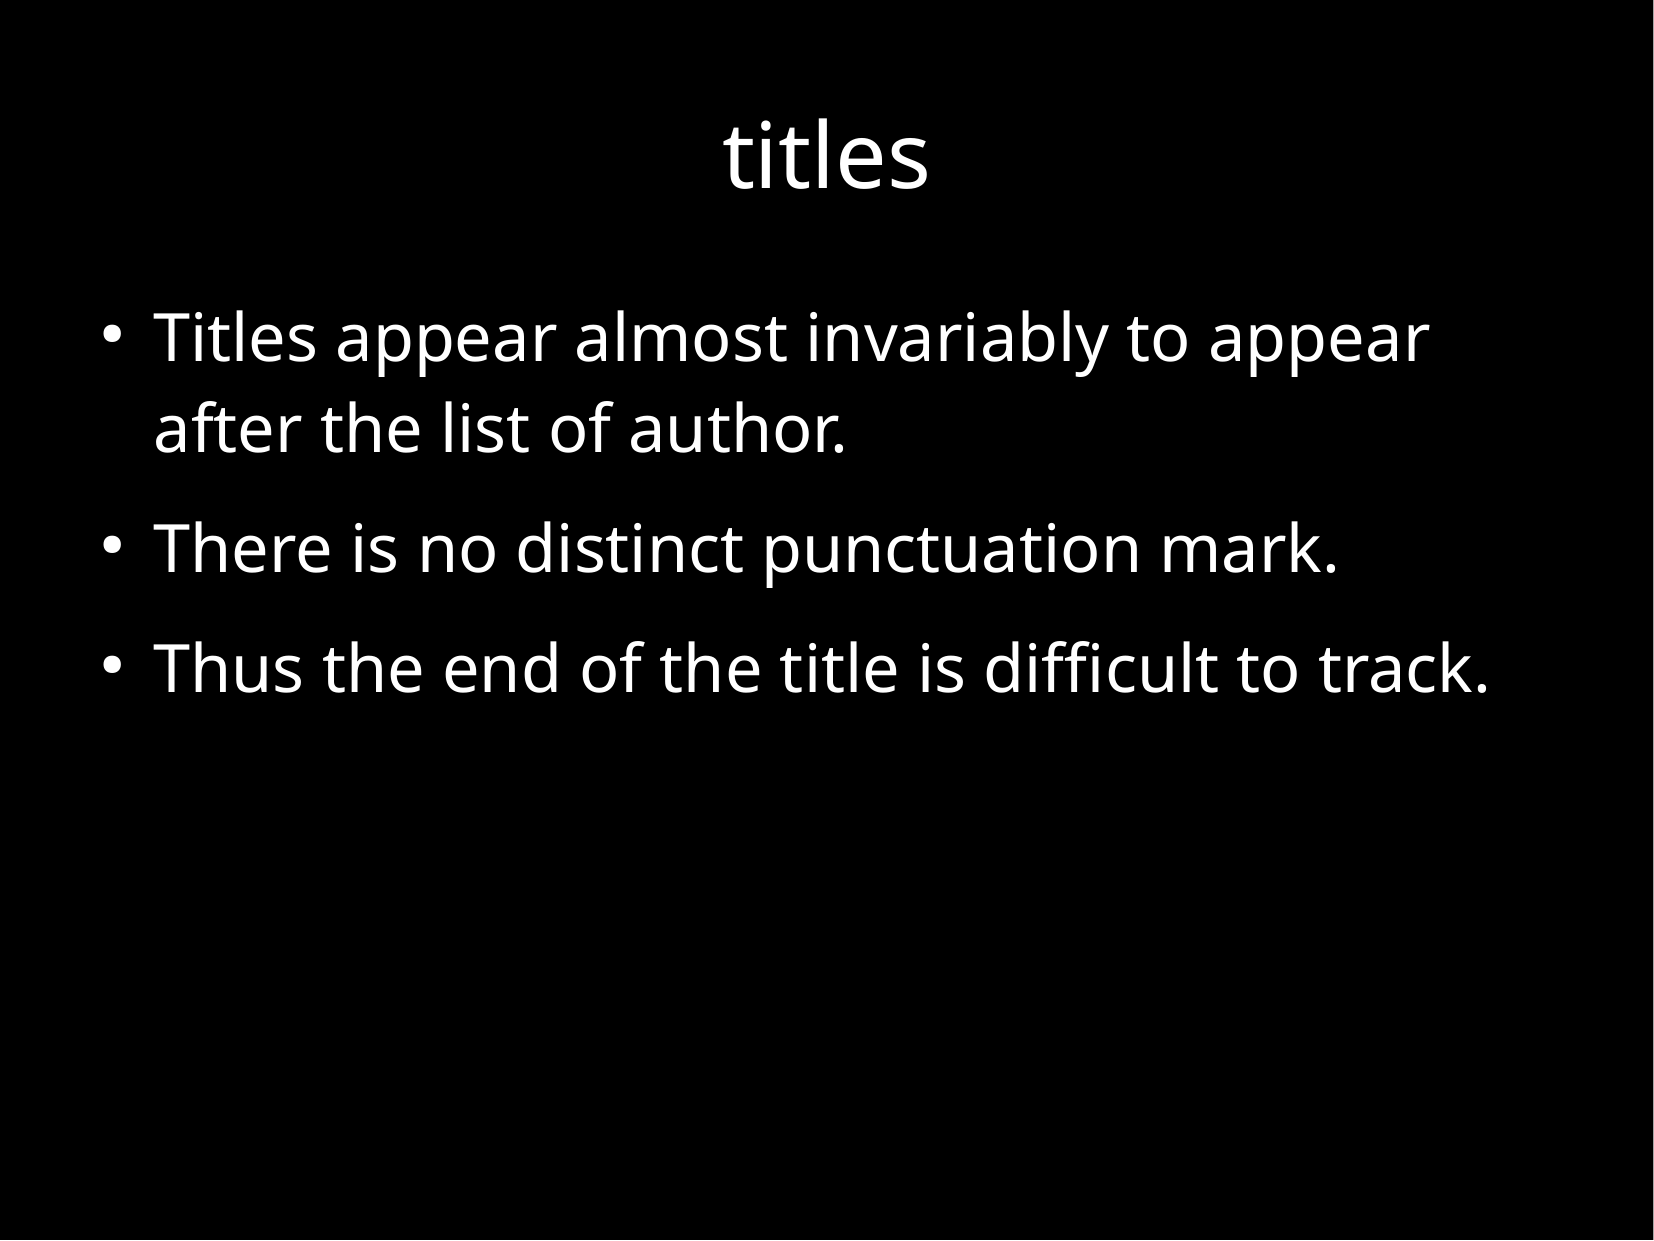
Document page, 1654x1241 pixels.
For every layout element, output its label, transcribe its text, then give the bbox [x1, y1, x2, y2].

list Titles appear almost invariably to appear after the list of author. There is no distinct punctuation mark. Thus the end of the title is difficult to track. [82, 290, 1571, 1010]
title titles [82, 49, 1571, 257]
